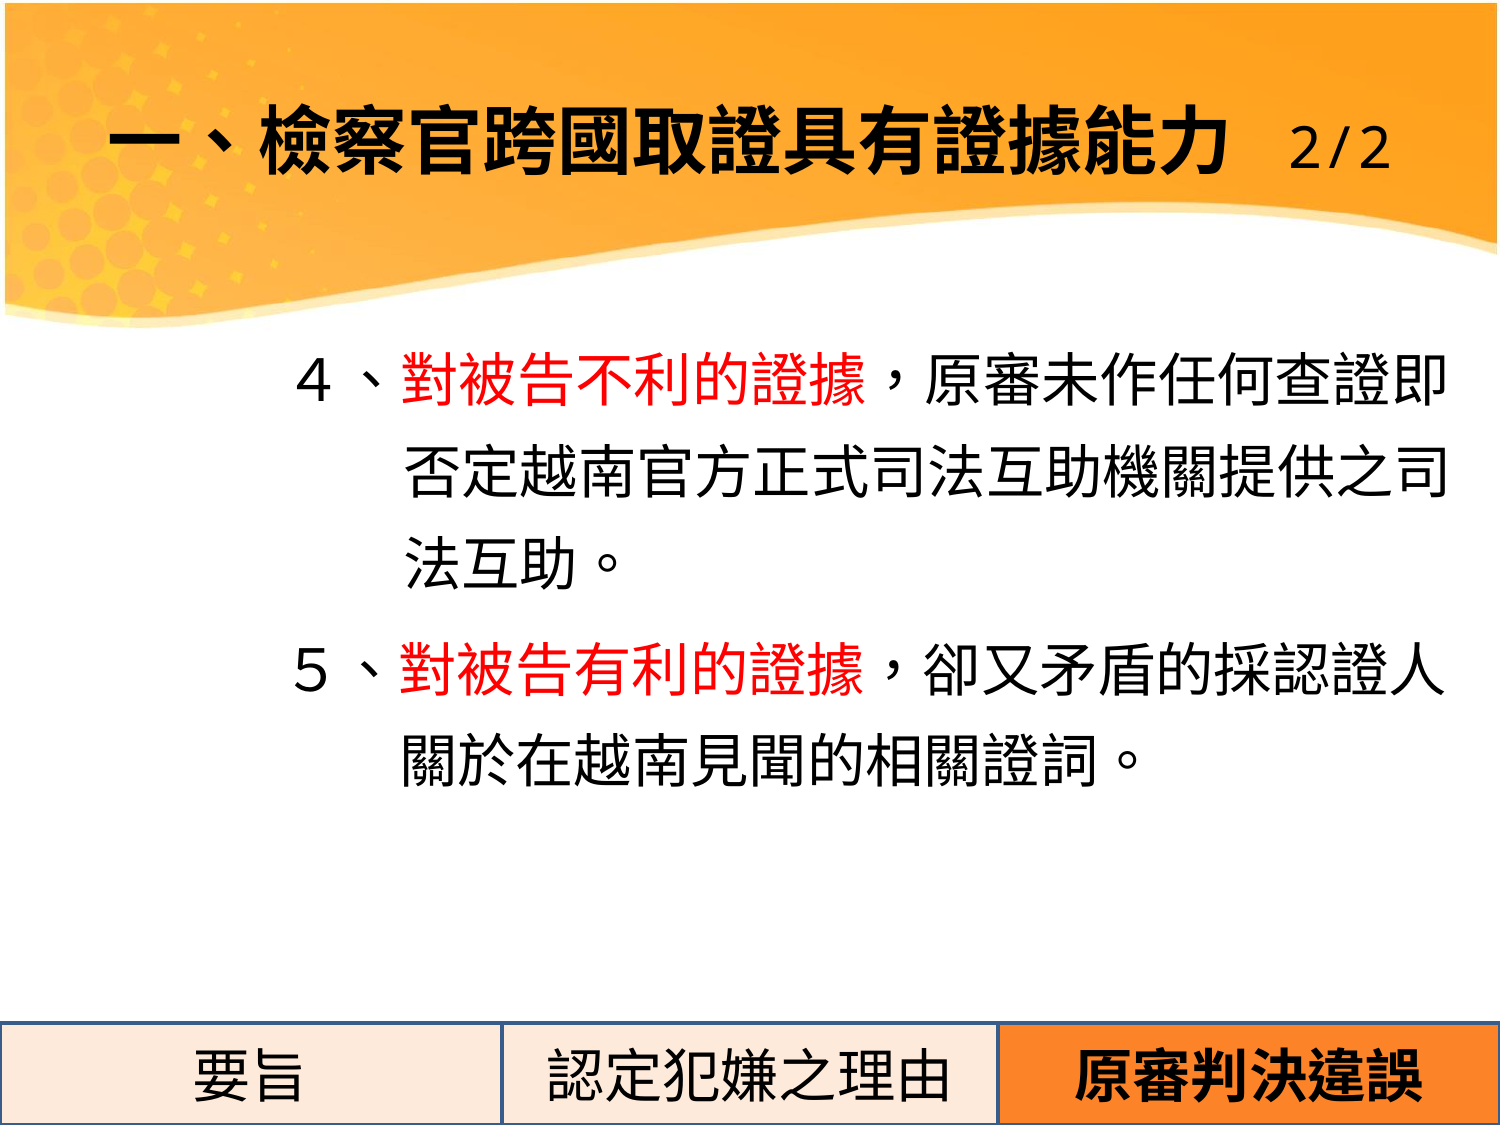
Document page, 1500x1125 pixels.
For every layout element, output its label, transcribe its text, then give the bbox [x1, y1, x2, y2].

list ４、對被告不利的證據，原審未作任何查證即否定越南官方正式司法互助機關提供之司法互助。 ５、對被告有利的證據，卻又矛盾的採認證人關於在越南見聞的相關證詞。 [150, 208, 1500, 983]
title 一、檢察官跨國取證具有證據能力 2/2 [75, 45, 1426, 233]
